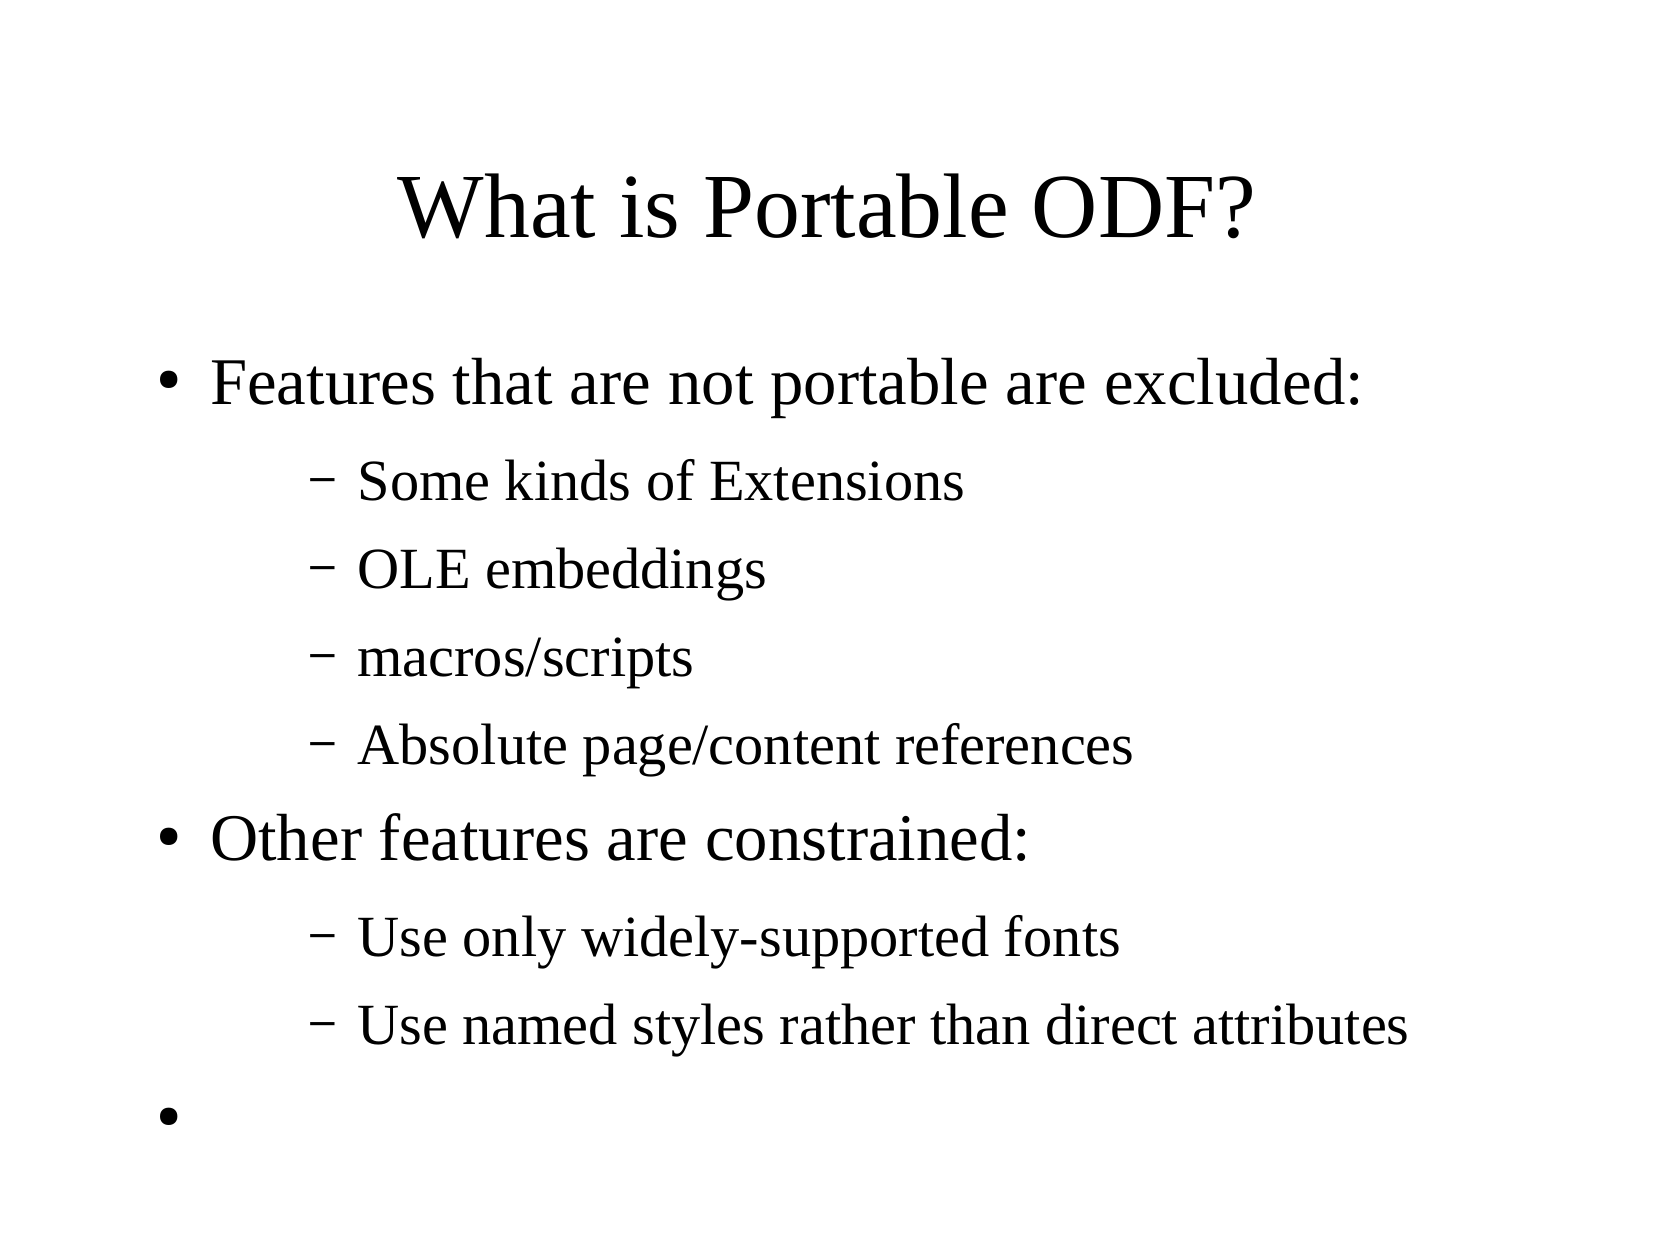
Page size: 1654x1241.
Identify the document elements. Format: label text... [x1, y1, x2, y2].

title What is Portable ODF? [121, 102, 1534, 311]
list Features that are not portable are excluded: Some kinds of Extensions OLE embeddings macros/scripts Absolute page/content references Other features are constrained: Use only widely-supported fonts Use named styles rather than direct attributes [121, 344, 1534, 1170]
